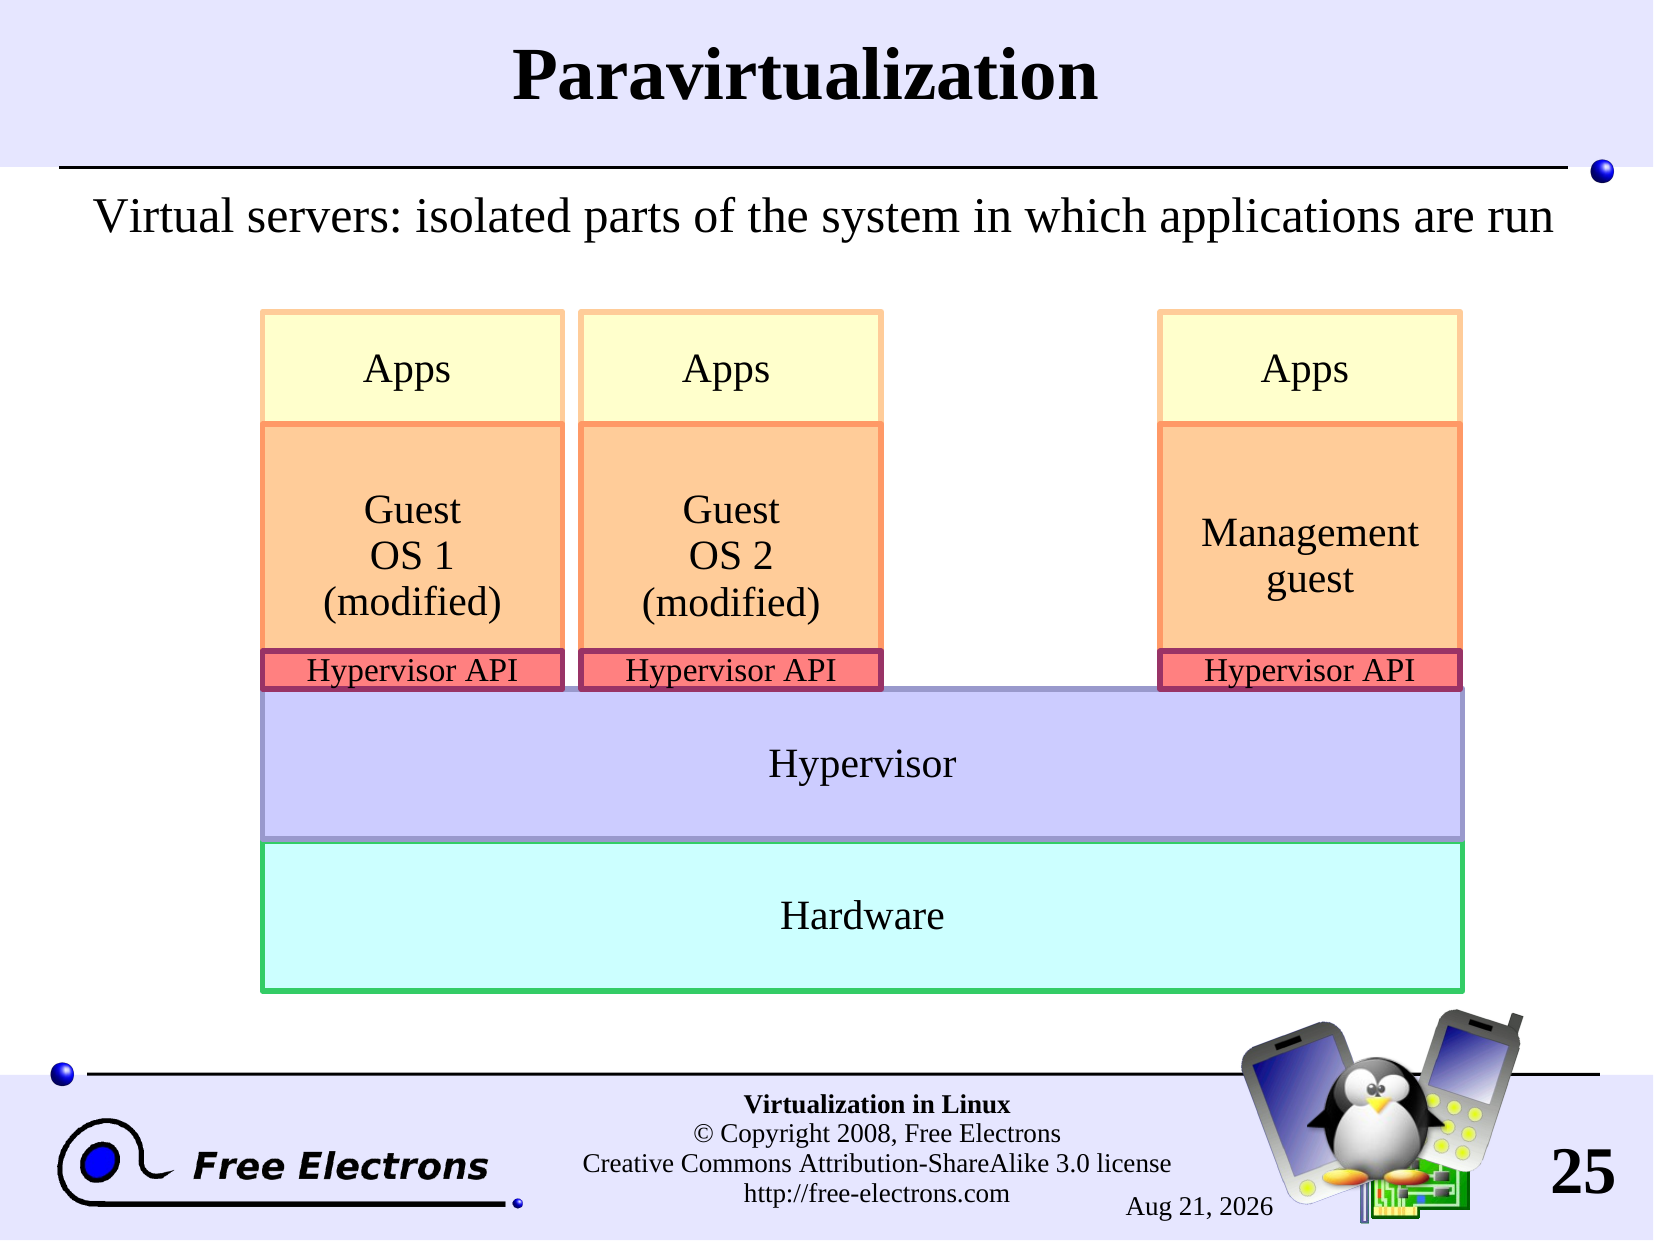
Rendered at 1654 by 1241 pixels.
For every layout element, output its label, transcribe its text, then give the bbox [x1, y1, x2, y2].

title Paravirtualization [60, 25, 1551, 124]
text_box Hypervisor API [581, 651, 882, 689]
text_box Apps [1160, 311, 1461, 424]
text_box Hypervisor API [262, 651, 563, 689]
text_box Apps [581, 311, 882, 424]
text_box Guest OS 2 (modified) [581, 424, 882, 651]
text_box Hypervisor API [1160, 651, 1461, 689]
text_box Guest OS 1 (modified) [262, 424, 563, 651]
picture [50, 1107, 527, 1216]
picture [1225, 1038, 1530, 1241]
text_box Management guest [1160, 424, 1461, 651]
list Virtual servers: isolated parts of the system in which applications are run [75, 187, 1613, 1038]
